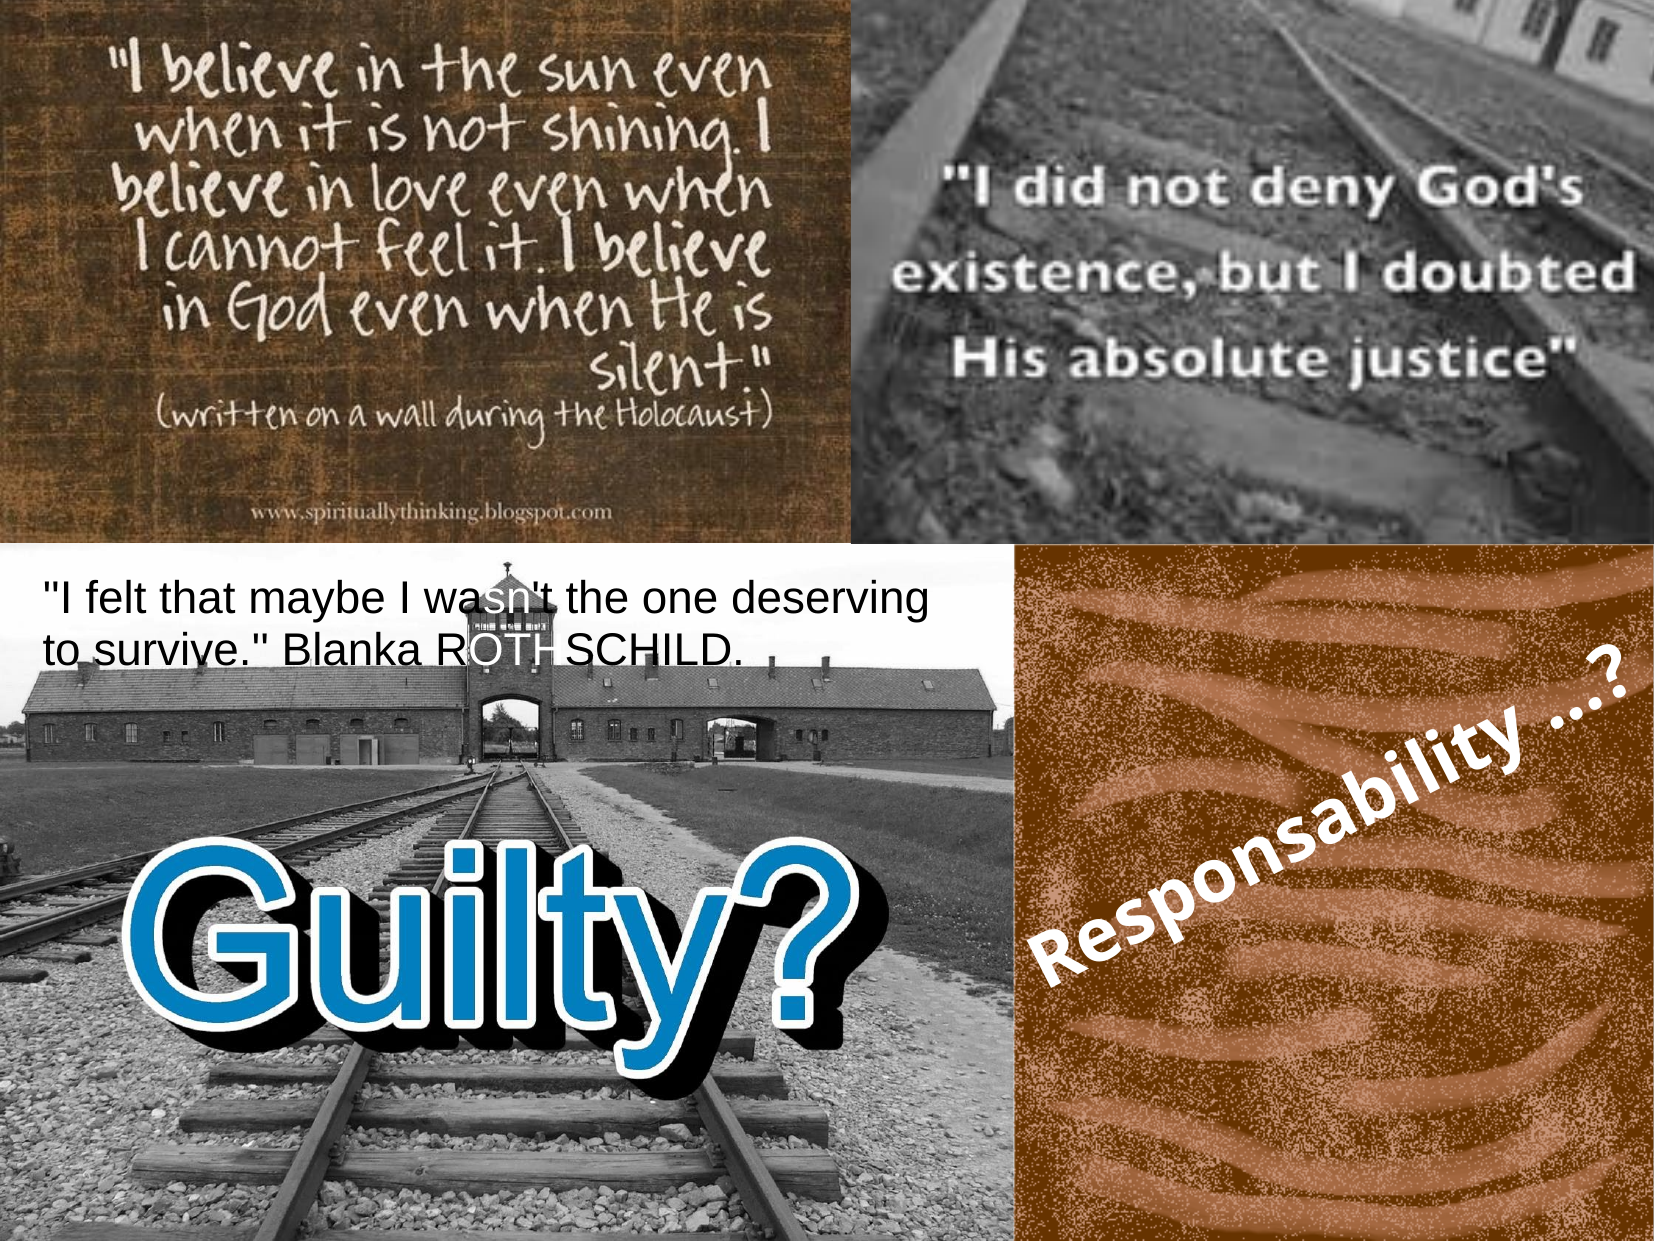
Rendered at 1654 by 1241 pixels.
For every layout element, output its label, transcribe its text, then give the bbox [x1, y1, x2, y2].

picture [0, 0, 1654, 1241]
text_box Responsability ...? [992, 590, 1654, 1166]
text_box ''I felt that maybe I wasn't the one deserving to survive.'' Blanka ROTHSCHILD. [27, 564, 957, 682]
